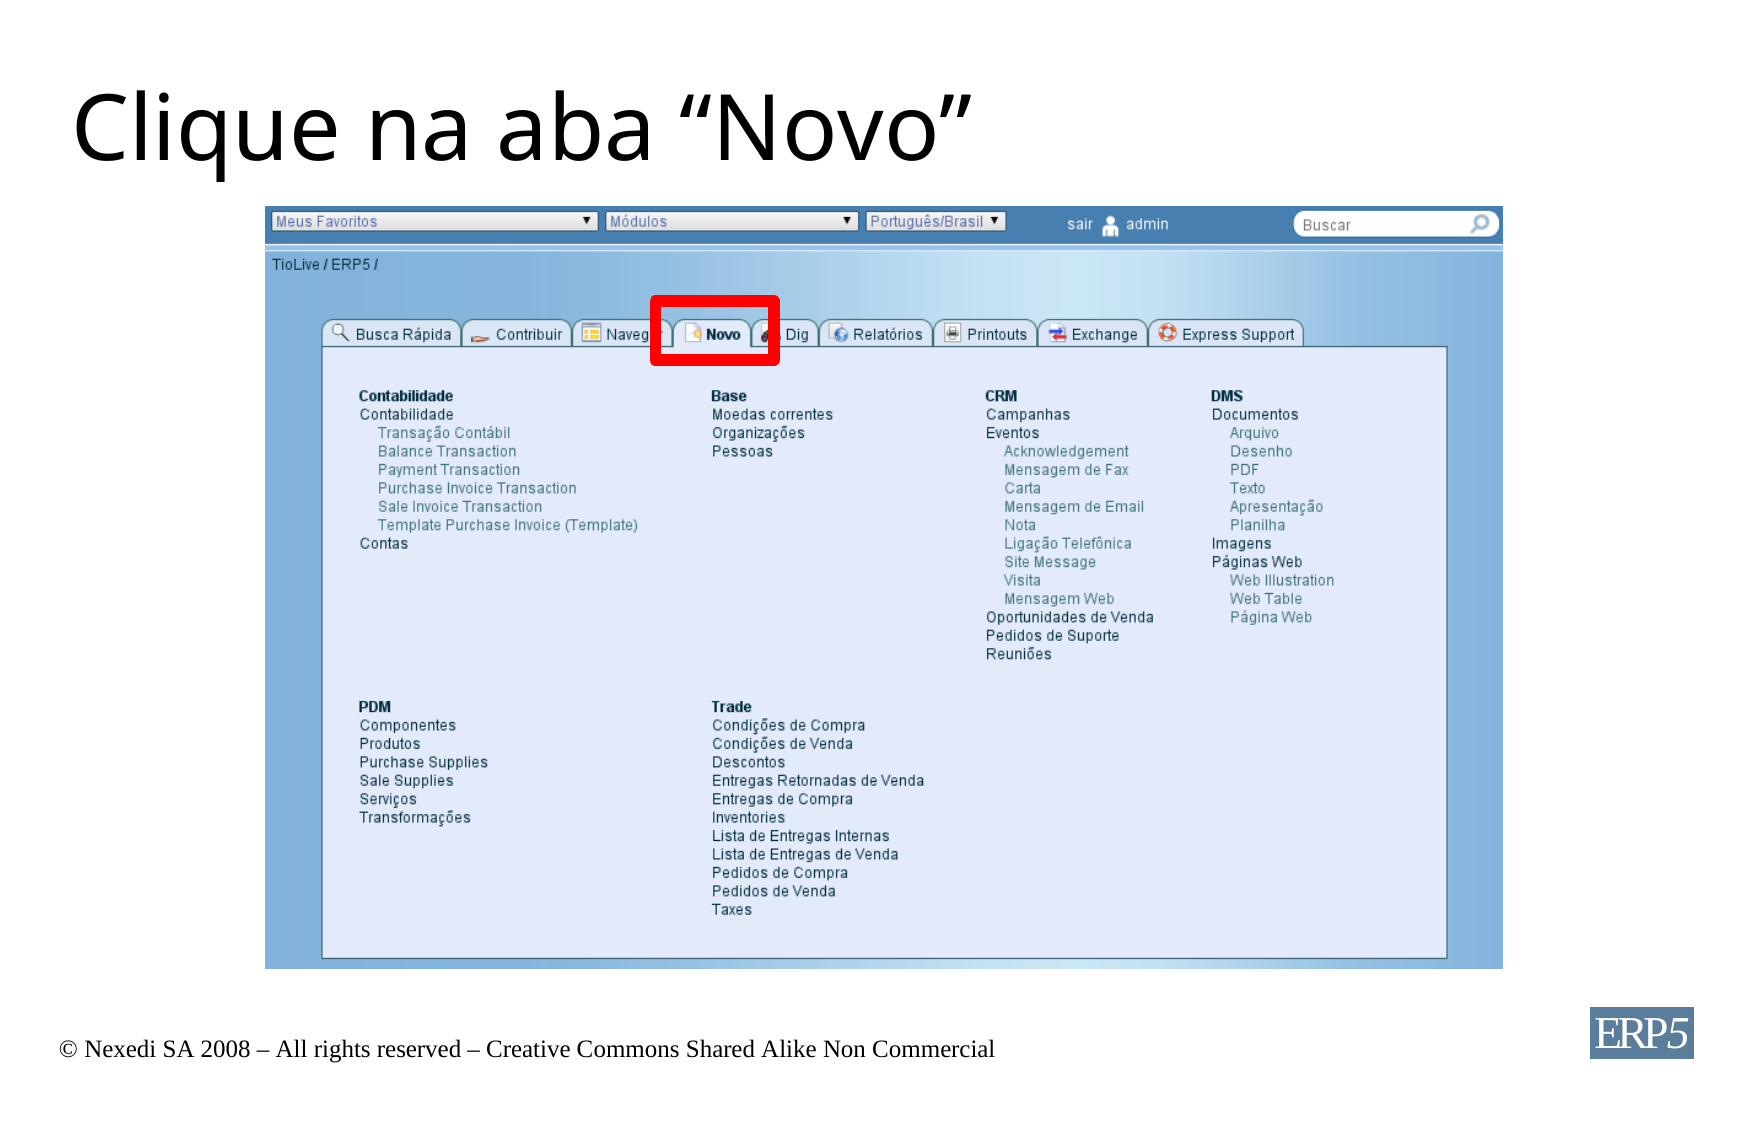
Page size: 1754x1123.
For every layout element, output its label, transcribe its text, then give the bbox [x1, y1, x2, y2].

title Clique na aba “Novo” [71, 63, 1707, 187]
picture [265, 206, 1503, 969]
